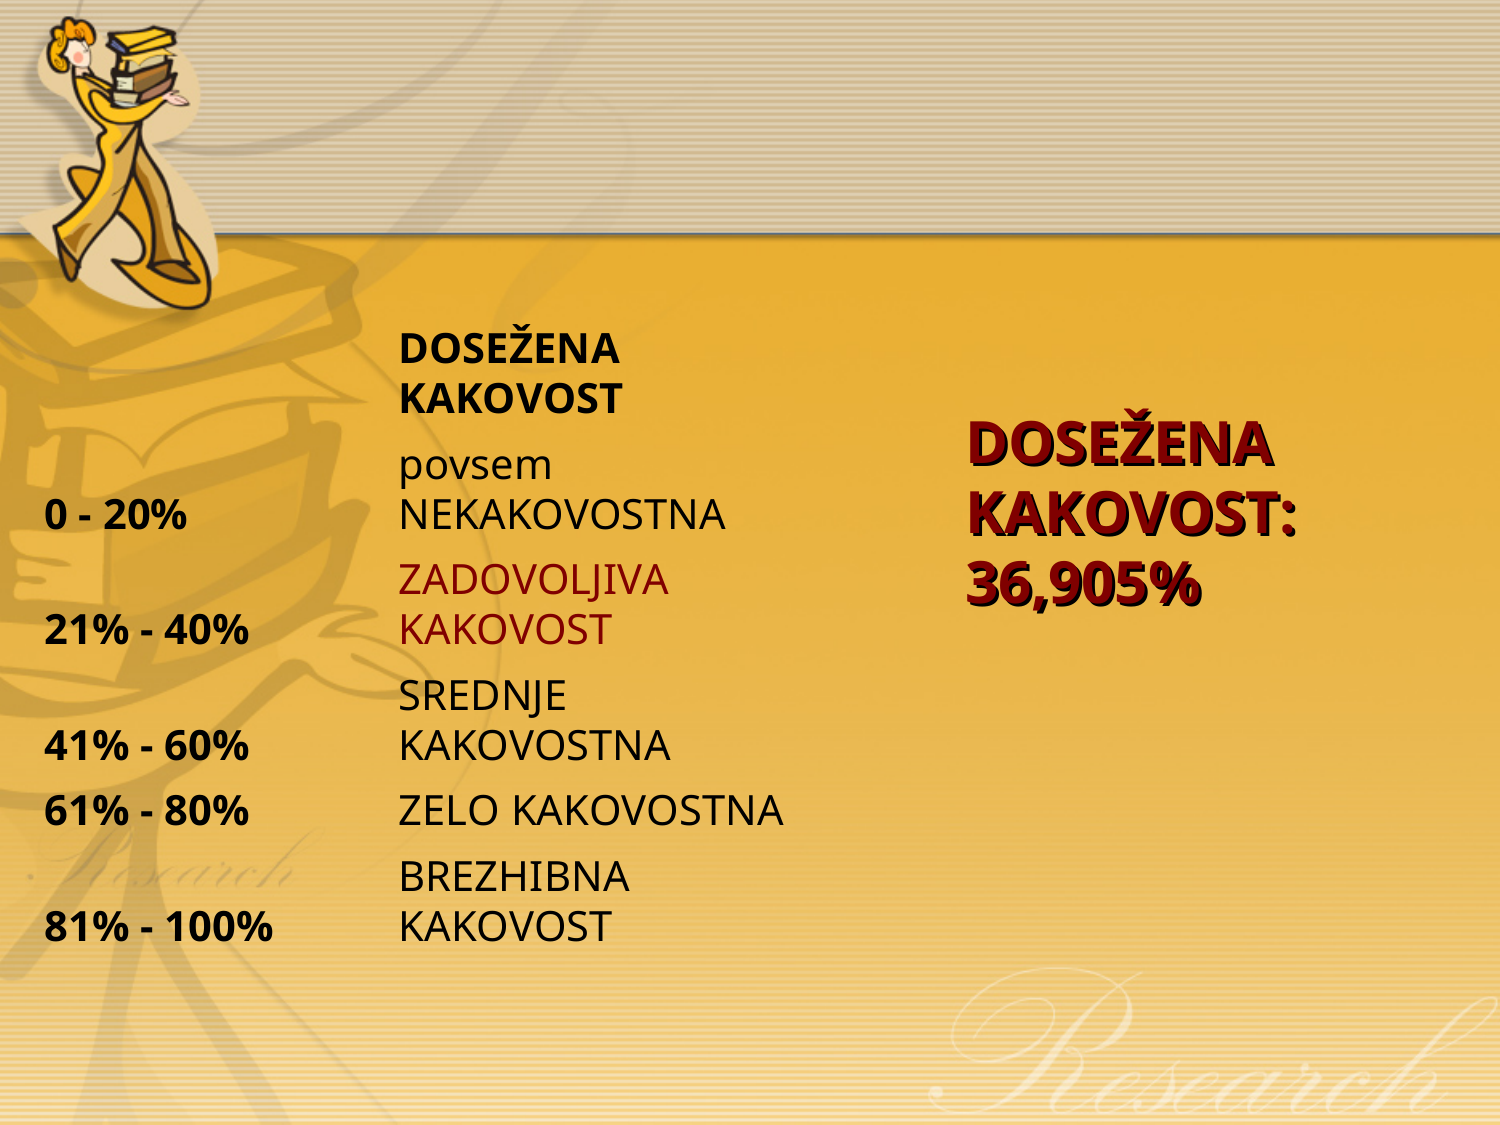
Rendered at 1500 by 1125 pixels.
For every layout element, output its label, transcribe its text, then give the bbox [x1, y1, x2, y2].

picture [0, 0, 1500, 1125]
table_cell 81% - 100% [29, 842, 384, 957]
table_cell SREDNJE KAKOVOSTNA [384, 661, 833, 776]
table_cell povsem NEKAKOVOSTNA [384, 430, 833, 545]
table_cell 61% - 80% [29, 776, 384, 842]
table_cell ZADOVOLJIVA KAKOVOST [384, 545, 833, 661]
text_box DOSEŽENA KAKOVOST: 36,905% [950, 397, 1388, 623]
table_cell 21% - 40% [29, 545, 384, 661]
table_cell 0 - 20% [29, 430, 384, 545]
table_cell ZELO KAKOVOSTNA [384, 776, 833, 842]
table_cell BREZHIBNA KAKOVOST [384, 842, 833, 957]
table_cell 41% - 60% [29, 661, 384, 776]
table_header [29, 314, 384, 430]
table_header DOSEŽENA KAKOVOST [384, 314, 833, 430]
